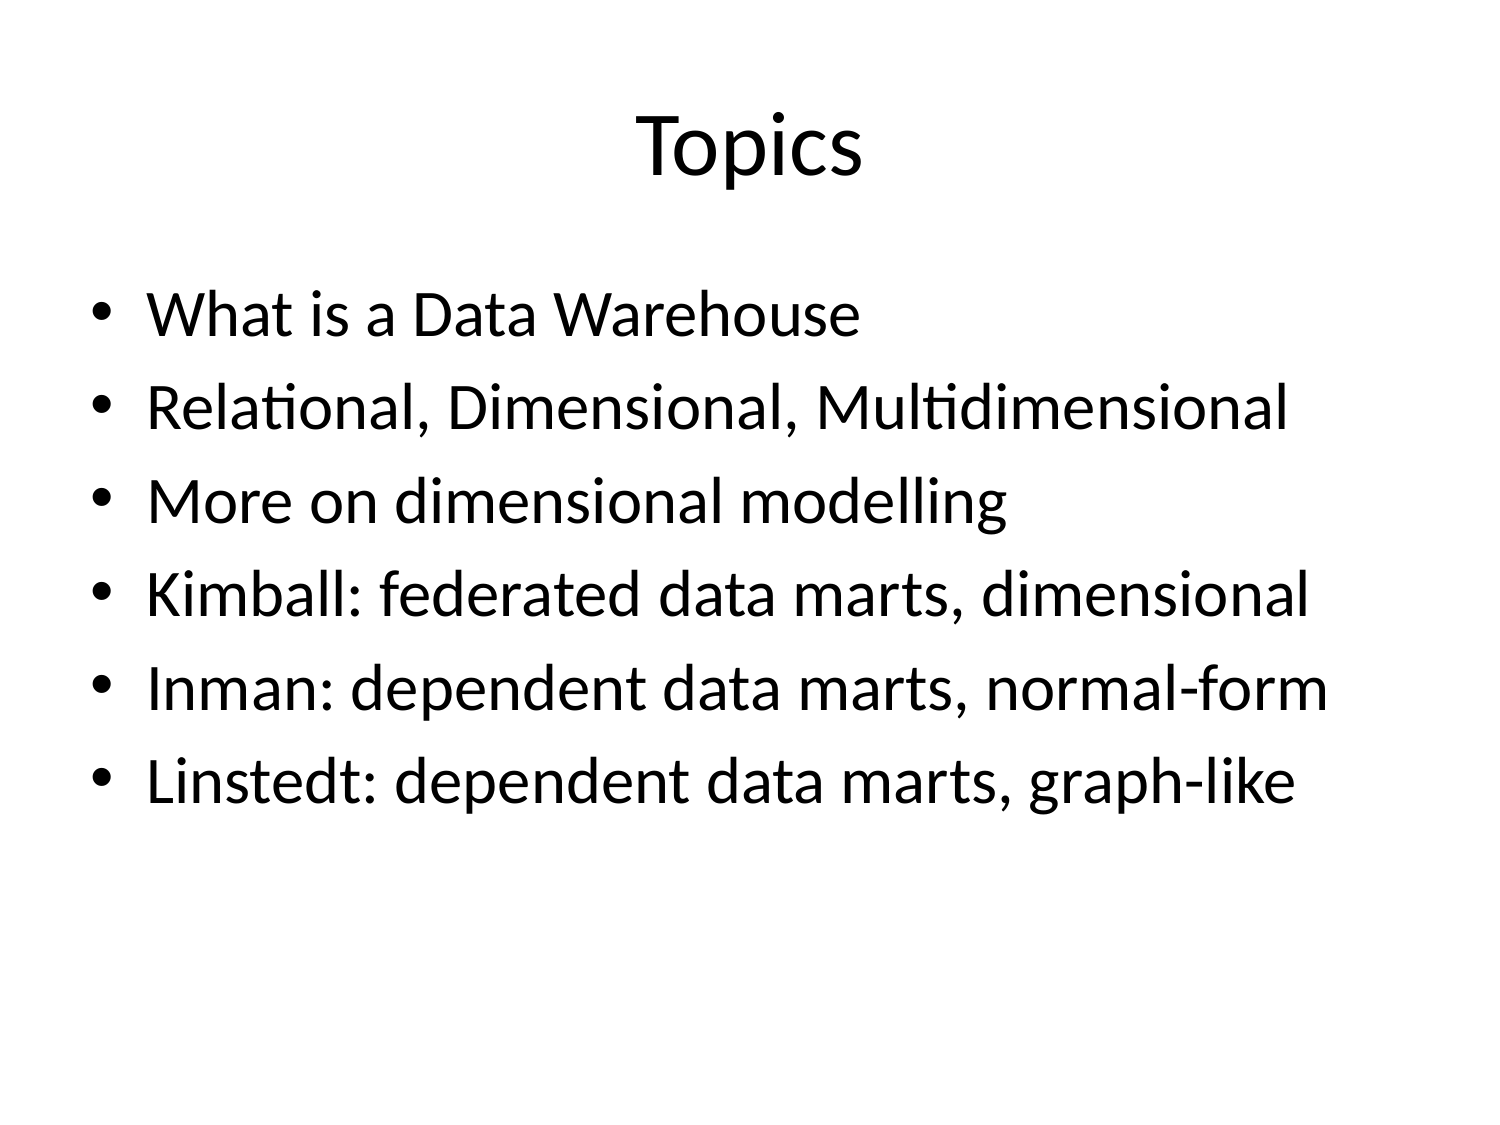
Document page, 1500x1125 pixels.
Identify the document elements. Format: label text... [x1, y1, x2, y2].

list What is a Data Warehouse Relational, Dimensional, Multidimensional More on dimensional modelling Kimball: federated data marts, dimensional Inman: dependent data marts, normal-form Linstedt: dependent data marts, graph-like [75, 262, 1425, 1005]
title Topics [75, 45, 1425, 233]
